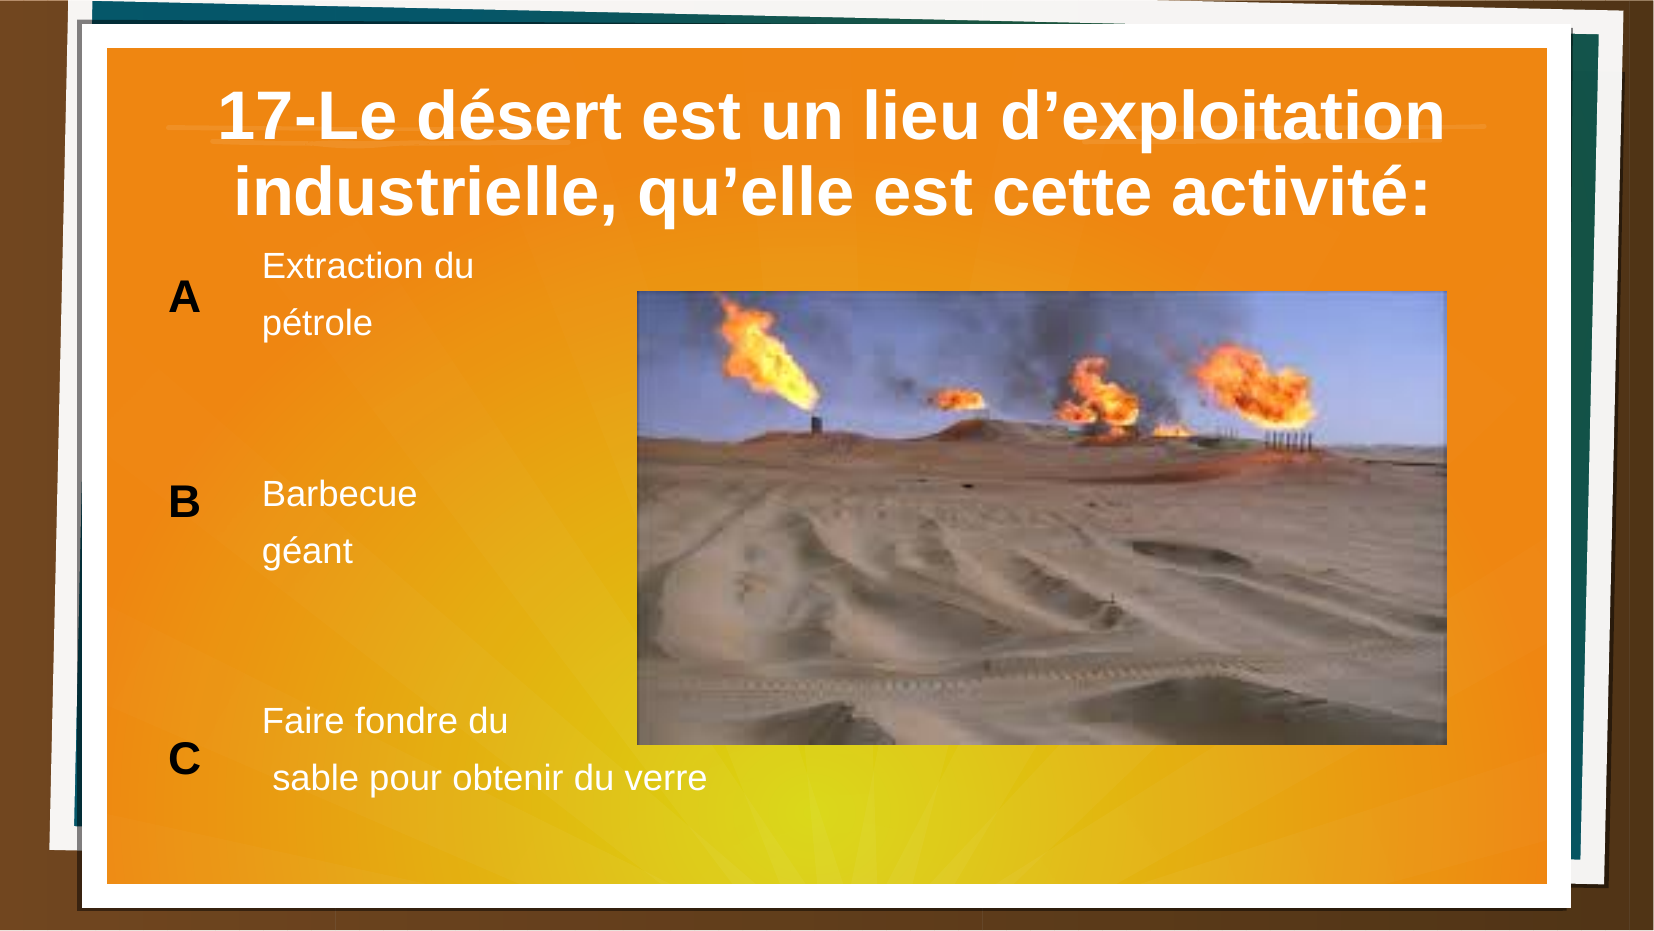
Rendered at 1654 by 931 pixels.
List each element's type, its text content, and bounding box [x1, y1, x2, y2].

picture [637, 291, 1447, 745]
text_box A B C [153, 263, 210, 792]
title 17-Le désert est un lieu d’exploitation industrielle, qu’elle est cette activité: [129, 38, 1536, 269]
list Extraction du pétrole Barbecue géant Faire fondre du sable pour obtenir du verre [210, 188, 742, 804]
